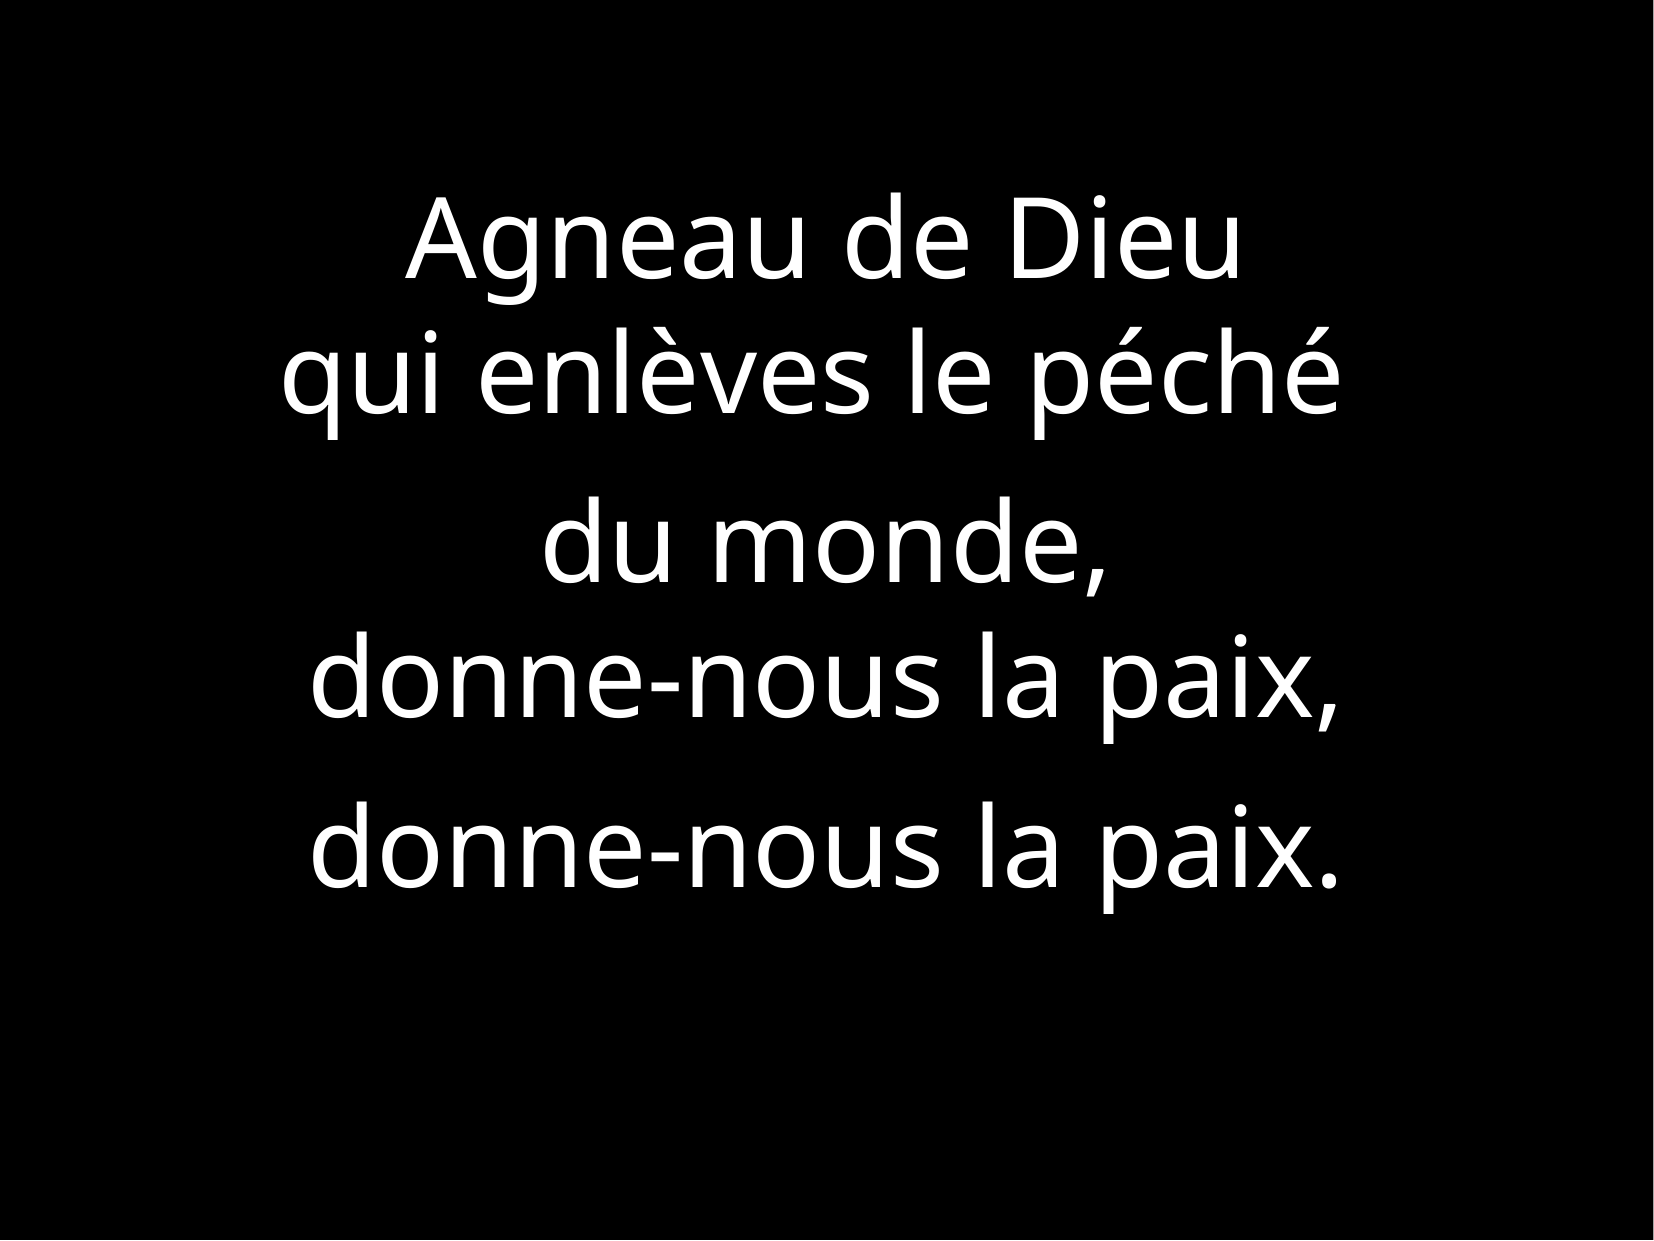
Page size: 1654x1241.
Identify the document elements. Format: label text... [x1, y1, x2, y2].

list Agneau de Dieu qui enlèves le péché du monde, donne-nous la paix, donne-nous la paix. [82, 99, 1571, 1108]
